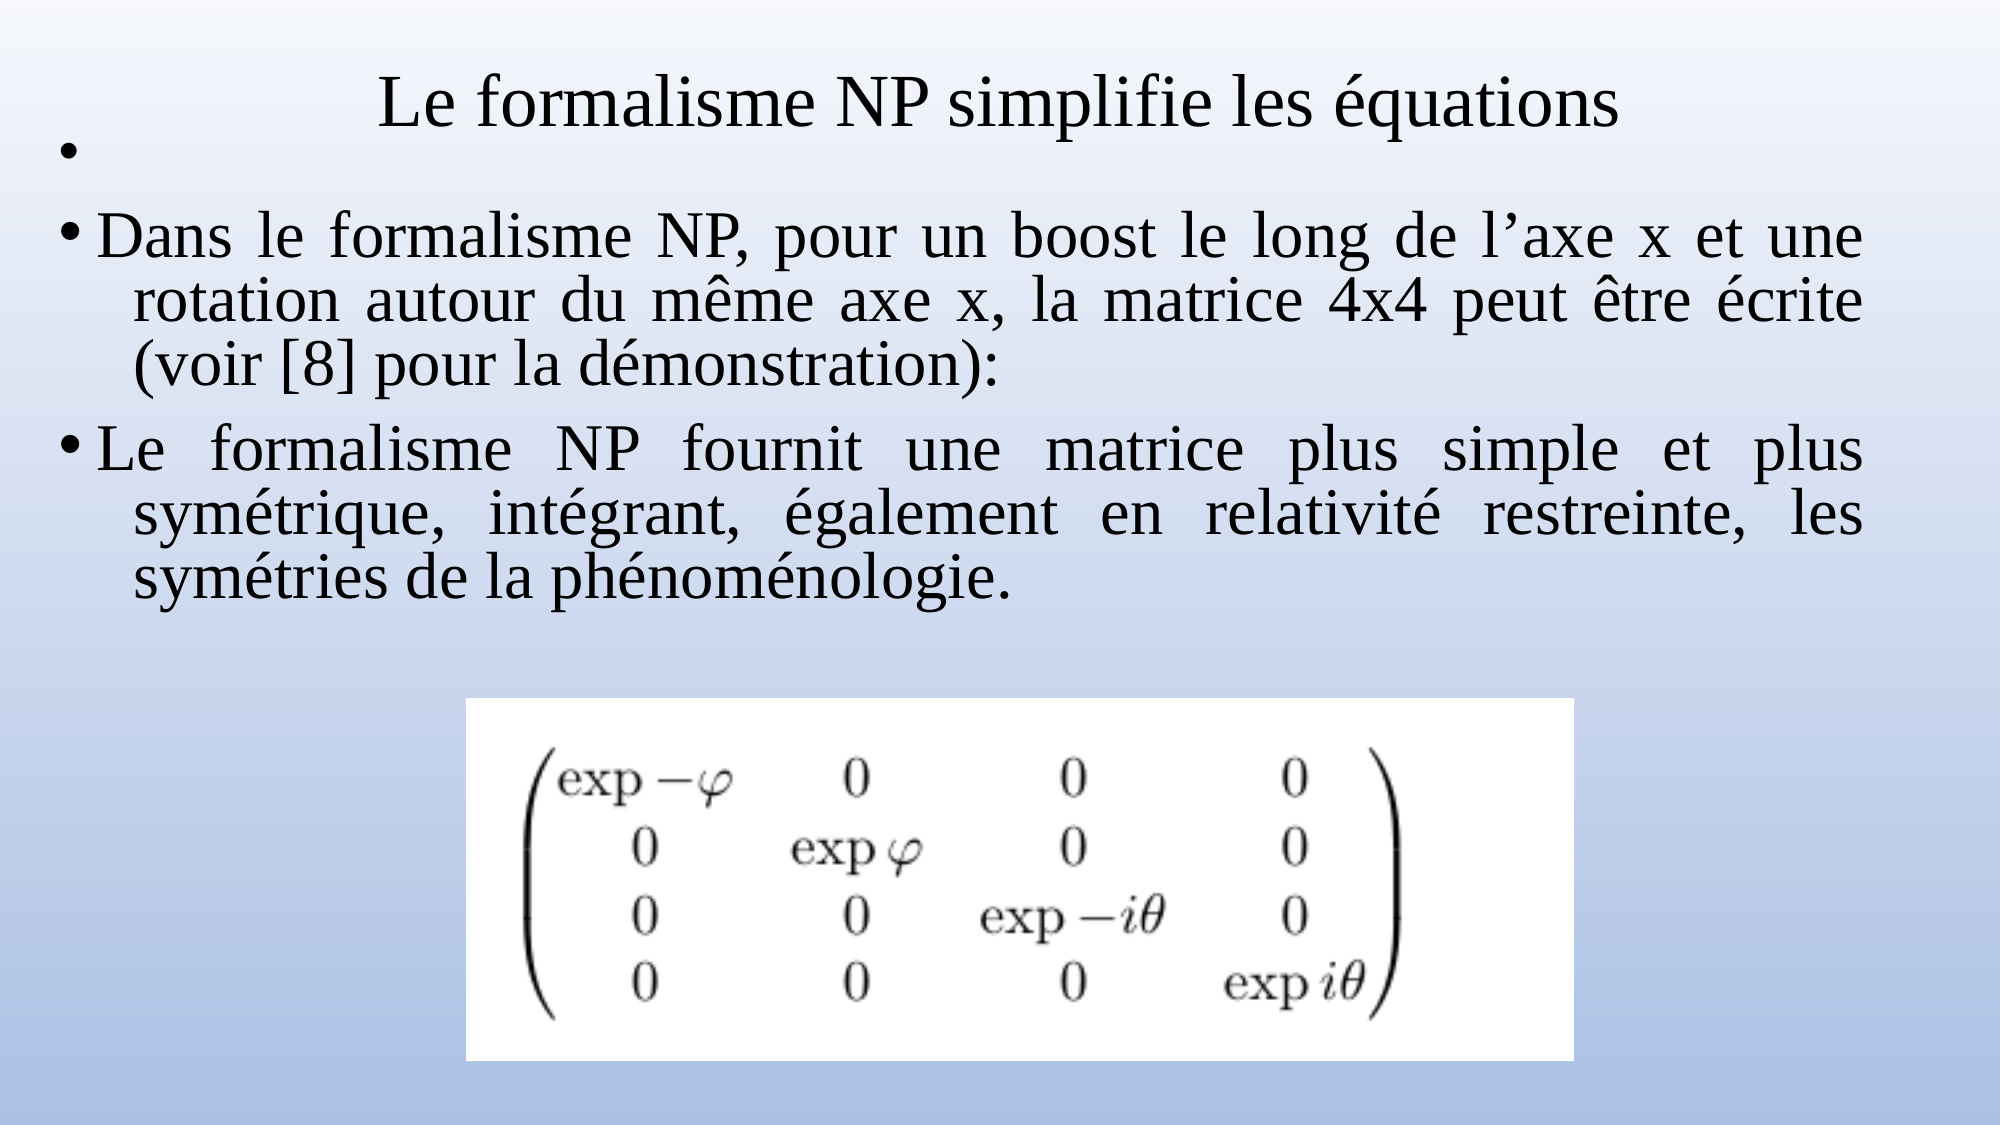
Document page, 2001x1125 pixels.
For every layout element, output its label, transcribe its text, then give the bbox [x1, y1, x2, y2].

list Dans le formalisme NP, pour un boost le long de l’axe x et une rotation autour du même axe x, la matrice 4x4 peut être écrite (voir [8] pour la démonstration): Le formalisme NP fournit une matrice plus simple et plus symétrique, intégrant, également en relativité restreinte, les symétries de la phénoménologie. [43, 108, 1931, 1125]
picture [466, 698, 1574, 1062]
title Le formalisme NP simplifie les équations [137, 48, 1863, 108]
